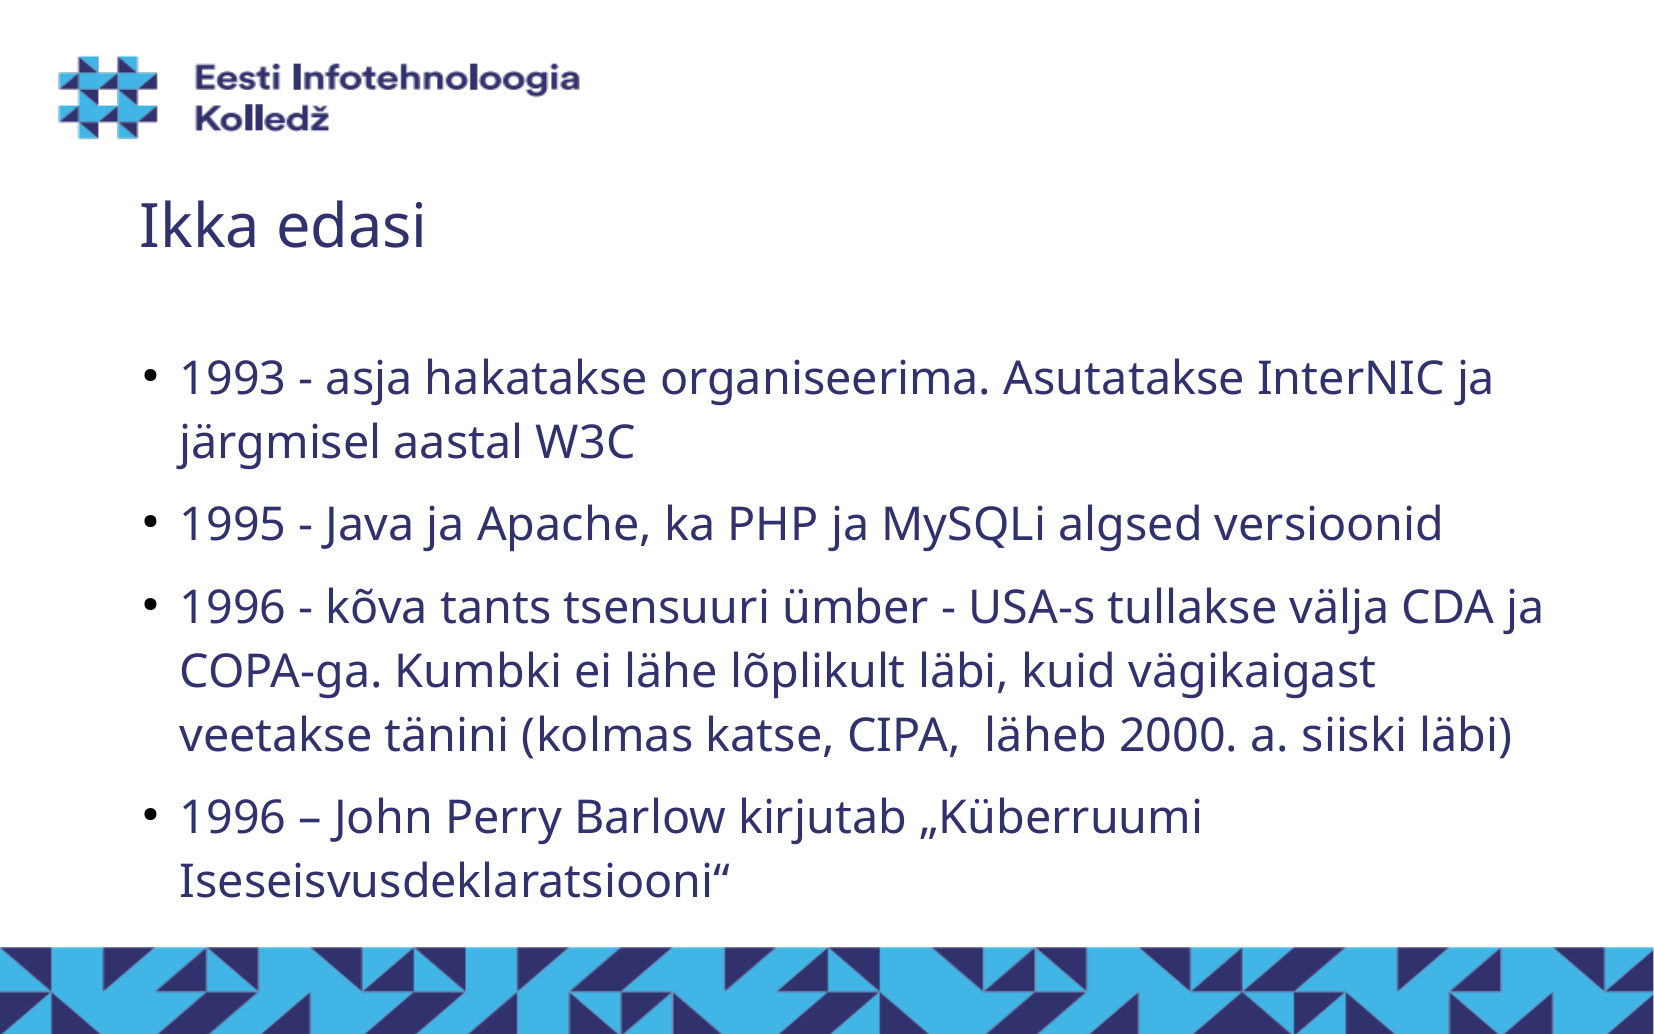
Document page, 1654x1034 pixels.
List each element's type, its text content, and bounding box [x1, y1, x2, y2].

title Ikka edasi [139, 137, 1548, 311]
list 1993 - asja hakatakse organiseerima. Asutatakse InterNIC ja järgmisel aastal W3C 1995 - Java ja Apache, ka PHP ja MySQLi algsed versioonid 1996 - kõva tants tsensuuri ümber - USA-s tullakse välja CDA ja COPA-ga. Kumbki ei lähe lõplikult läbi, kuid vägikaigast veetakse tänini (kolmas katse, CIPA, läheb 2000. a. siiski läbi) 1996 – John Perry Barlow kirjutab „Küberruumi Iseseisvusdeklaratsiooni“ [129, 344, 1548, 926]
